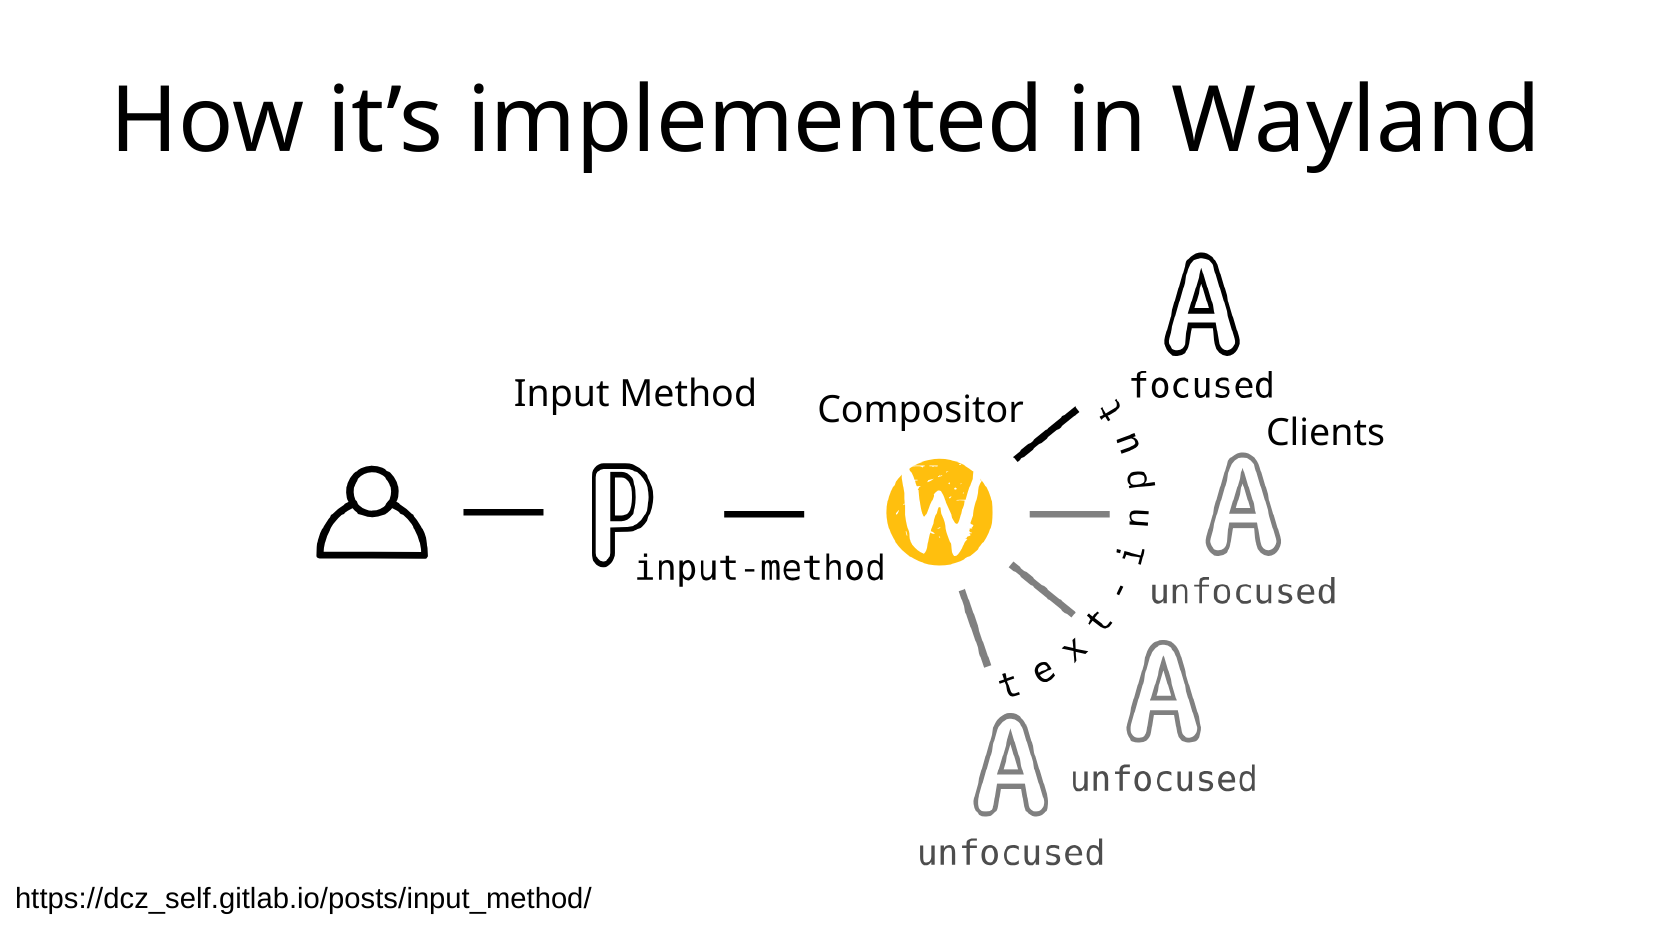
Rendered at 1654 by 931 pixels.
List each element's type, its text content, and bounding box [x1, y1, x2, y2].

text_box https://dcz_self.gitlab.io/posts/input_method/ [0, 864, 715, 930]
text_box Clients [1250, 392, 1555, 487]
picture [289, 217, 1365, 897]
text_box How it’s implemented in Wayland [82, 37, 1571, 193]
text_box Compositor [802, 370, 1106, 464]
text_box Input Method [499, 354, 803, 448]
